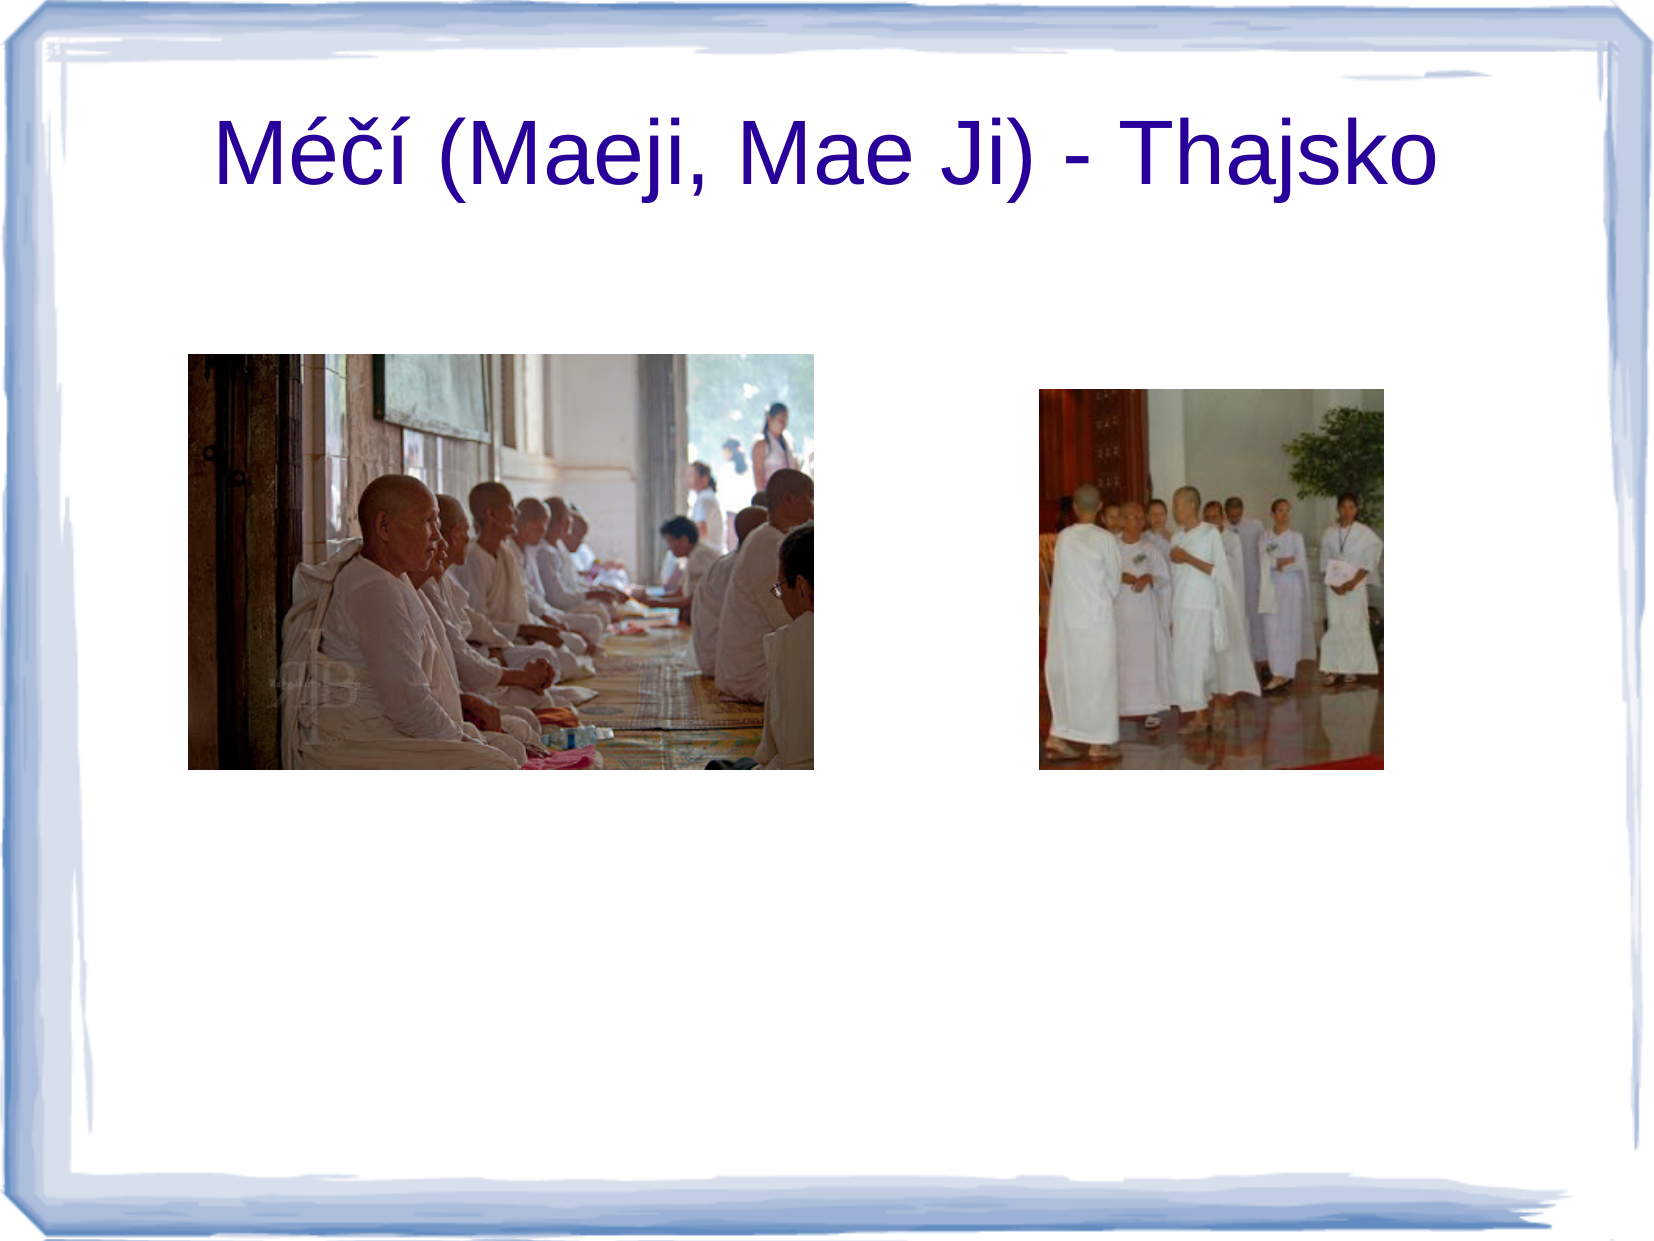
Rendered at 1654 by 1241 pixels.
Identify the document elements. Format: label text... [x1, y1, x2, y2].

picture [0, 0, 1654, 1241]
title Méčí (Maeji, Mae Ji) - Thajsko [82, 49, 1571, 257]
